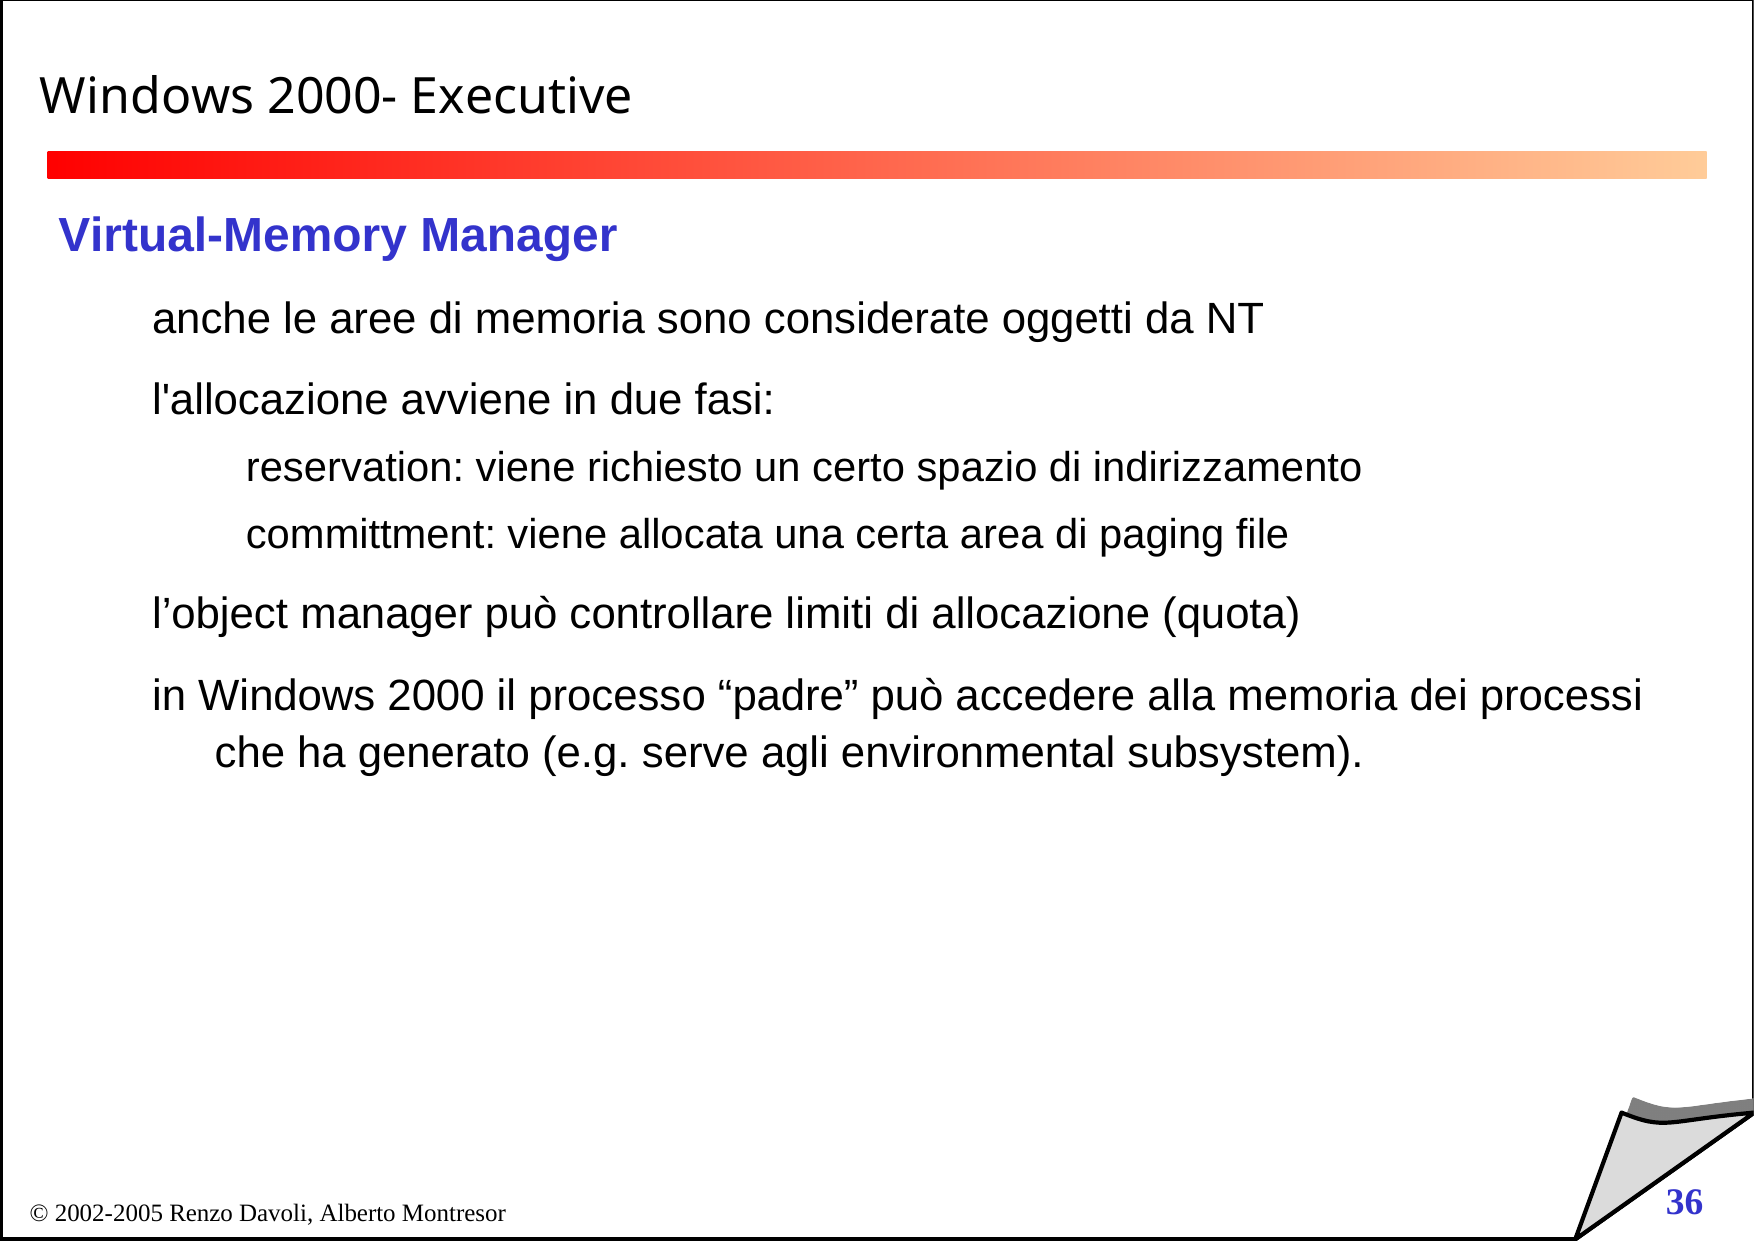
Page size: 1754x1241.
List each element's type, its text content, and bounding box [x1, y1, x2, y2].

list Virtual-Memory Manager anche le aree di memoria sono considerate oggetti da NT l'allocazione avviene in due fasi: reservation: viene richiesto un certo spazio di indirizzamento committment: viene allocata una certa area di paging file l’object manager può controllare limiti di allocazione (quota) in Windows 2000 il processo “padre” può accedere alla memoria dei processi che ha generato (e.g. serve agli environmental subsystem). [58, 206, 1695, 899]
title Windows 2000- Executive [40, 49, 1713, 144]
